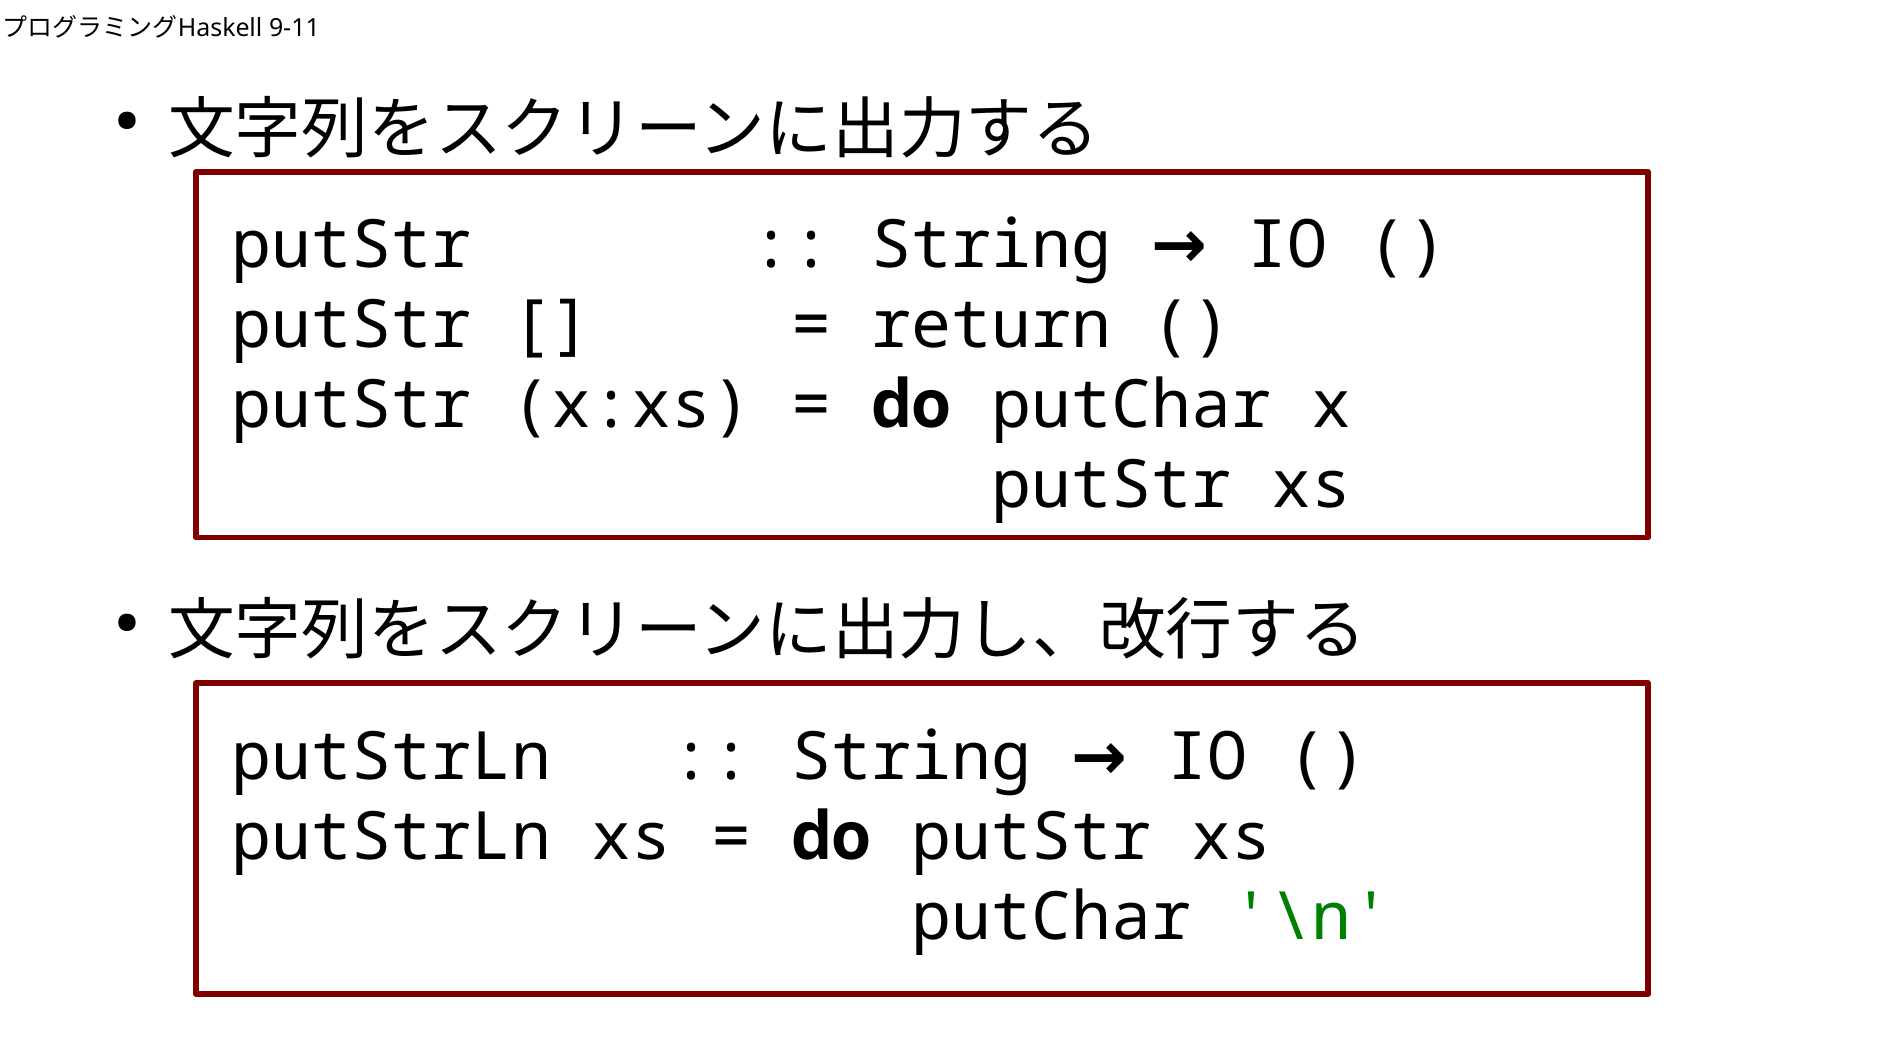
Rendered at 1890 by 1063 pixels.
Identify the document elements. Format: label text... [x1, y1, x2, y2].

list 文字列をスクリーンに出力する [94, 71, 1796, 146]
list 文字列をスクリーンに出力し、改行する [94, 573, 1809, 648]
text_box putStrLn :: String → IO () putStrLn xs = do putStr xs putChar '\n' [195, 683, 1649, 994]
text_box putStr :: String → IO () putStr [] = return () putStr (x:xs) = do putChar x putStr xs [195, 171, 1649, 538]
